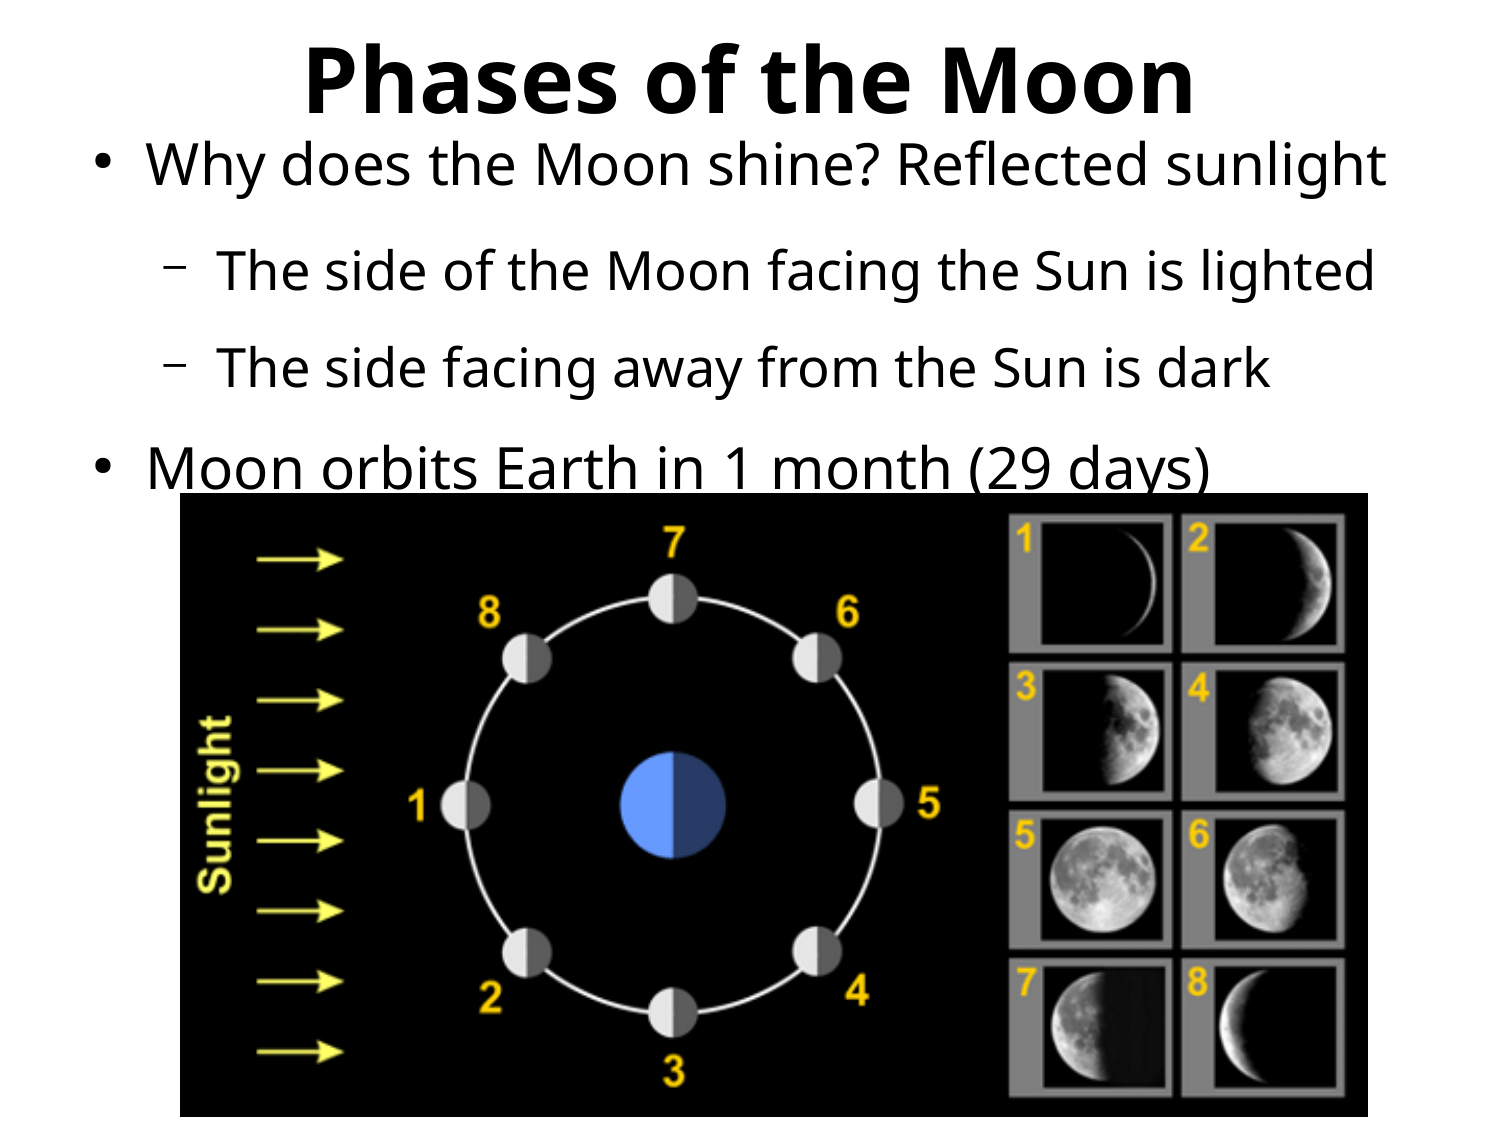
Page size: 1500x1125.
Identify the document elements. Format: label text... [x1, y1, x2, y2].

picture [180, 666, 1368, 1117]
title Phases of the Moon [75, 23, 1425, 123]
list Why does the Moon shine? Reflected sunlight The side of the Moon facing the Sun is lighted The side facing away from the Sun is dark Moon orbits Earth in 1 month (29 days) [75, 123, 1425, 666]
